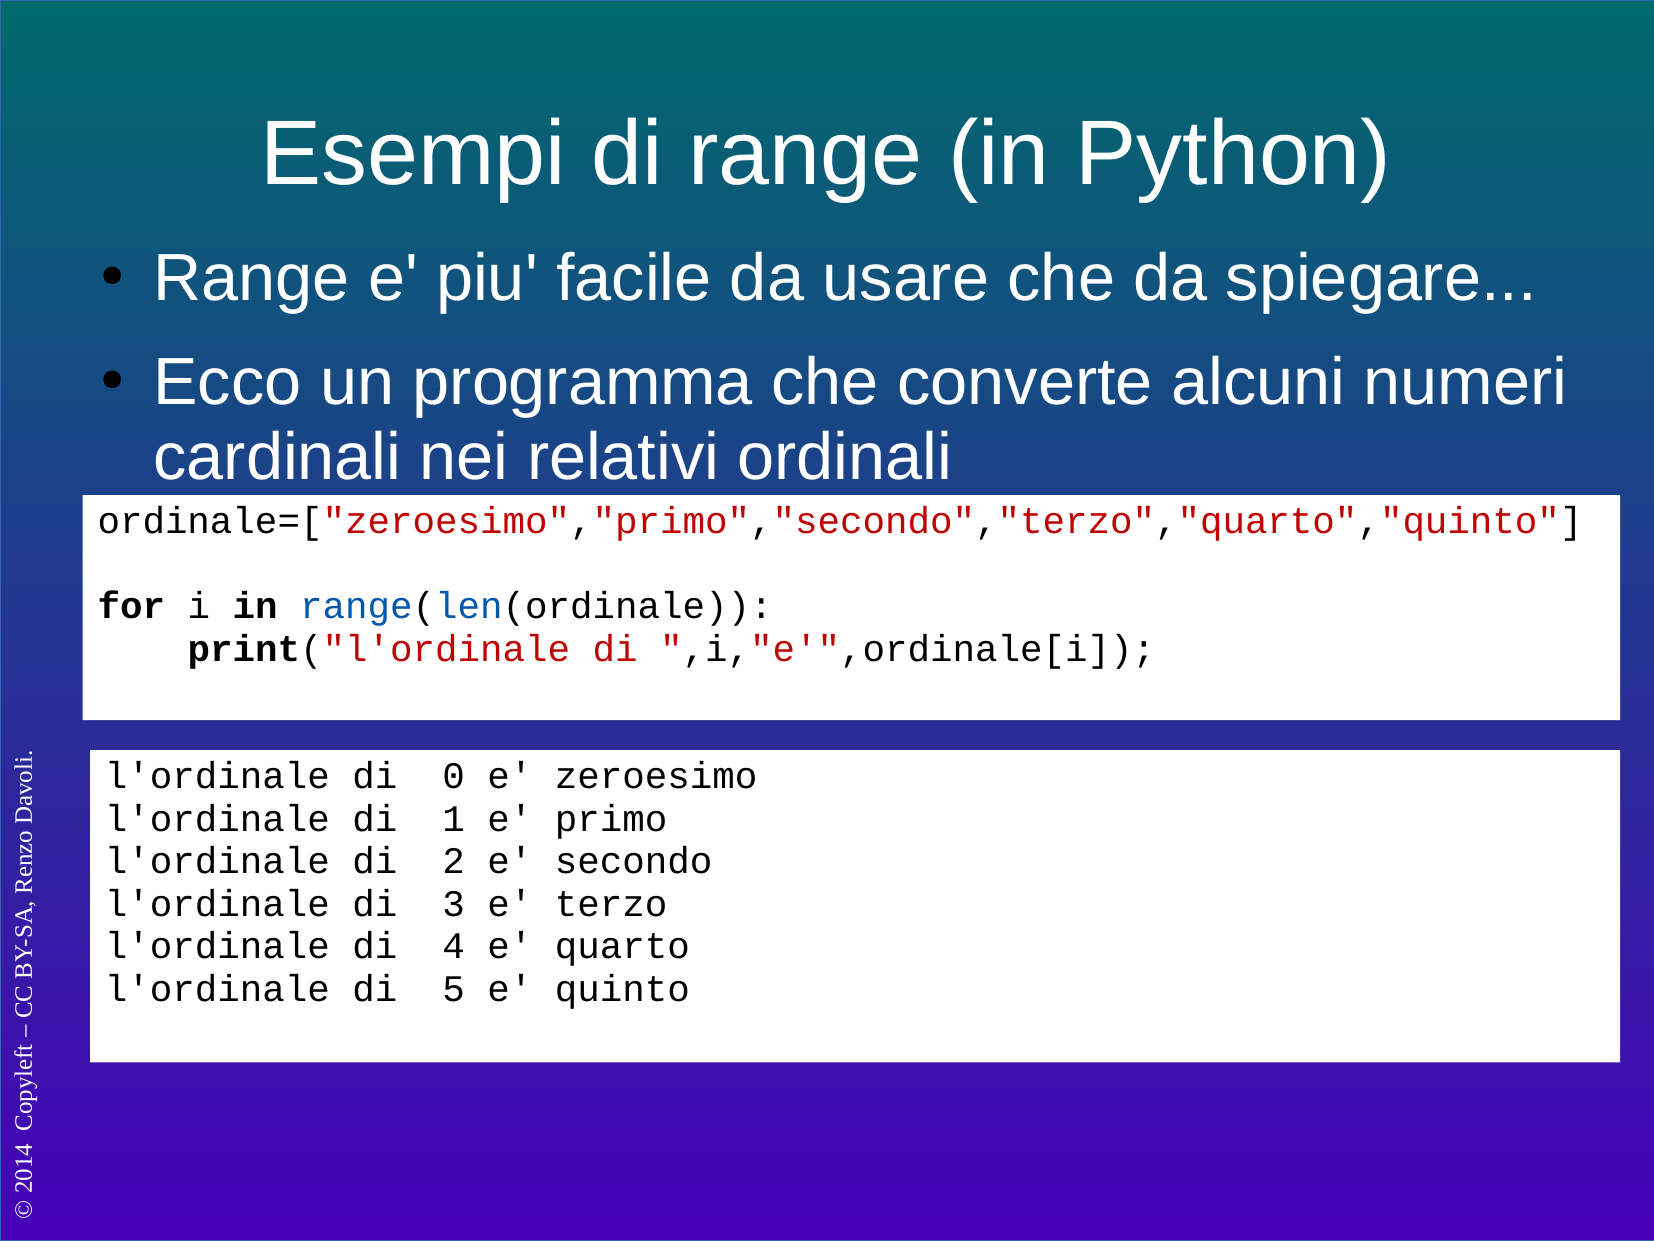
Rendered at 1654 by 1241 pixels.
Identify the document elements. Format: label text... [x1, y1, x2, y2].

title Esempi di range (in Python) [82, 49, 1571, 240]
text_box ordinale=["zeroesimo","primo","secondo","terzo","quarto","quinto"] for i in range(len(ordinale)): print("l'ordinale di ",i,"e'",ordinale[i]); [82, 495, 1621, 721]
list Range e' piu' facile da usare che da spiegare... Ecco un programma che converte alcuni numeri cardinali nei relativi ordinali [82, 721, 1571, 1126]
text_box l'ordinale di 0 e' zeroesimo l'ordinale di 1 e' primo l'ordinale di 2 e' secondo l'ordinale di 3 e' terzo l'ordinale di 4 e' quarto l'ordinale di 5 e' quinto [90, 750, 1621, 1063]
list Range e' piu' facile da usare che da spiegare... Ecco un programma che converte alcuni numeri cardinali nei relativi ordinali [82, 240, 1571, 495]
